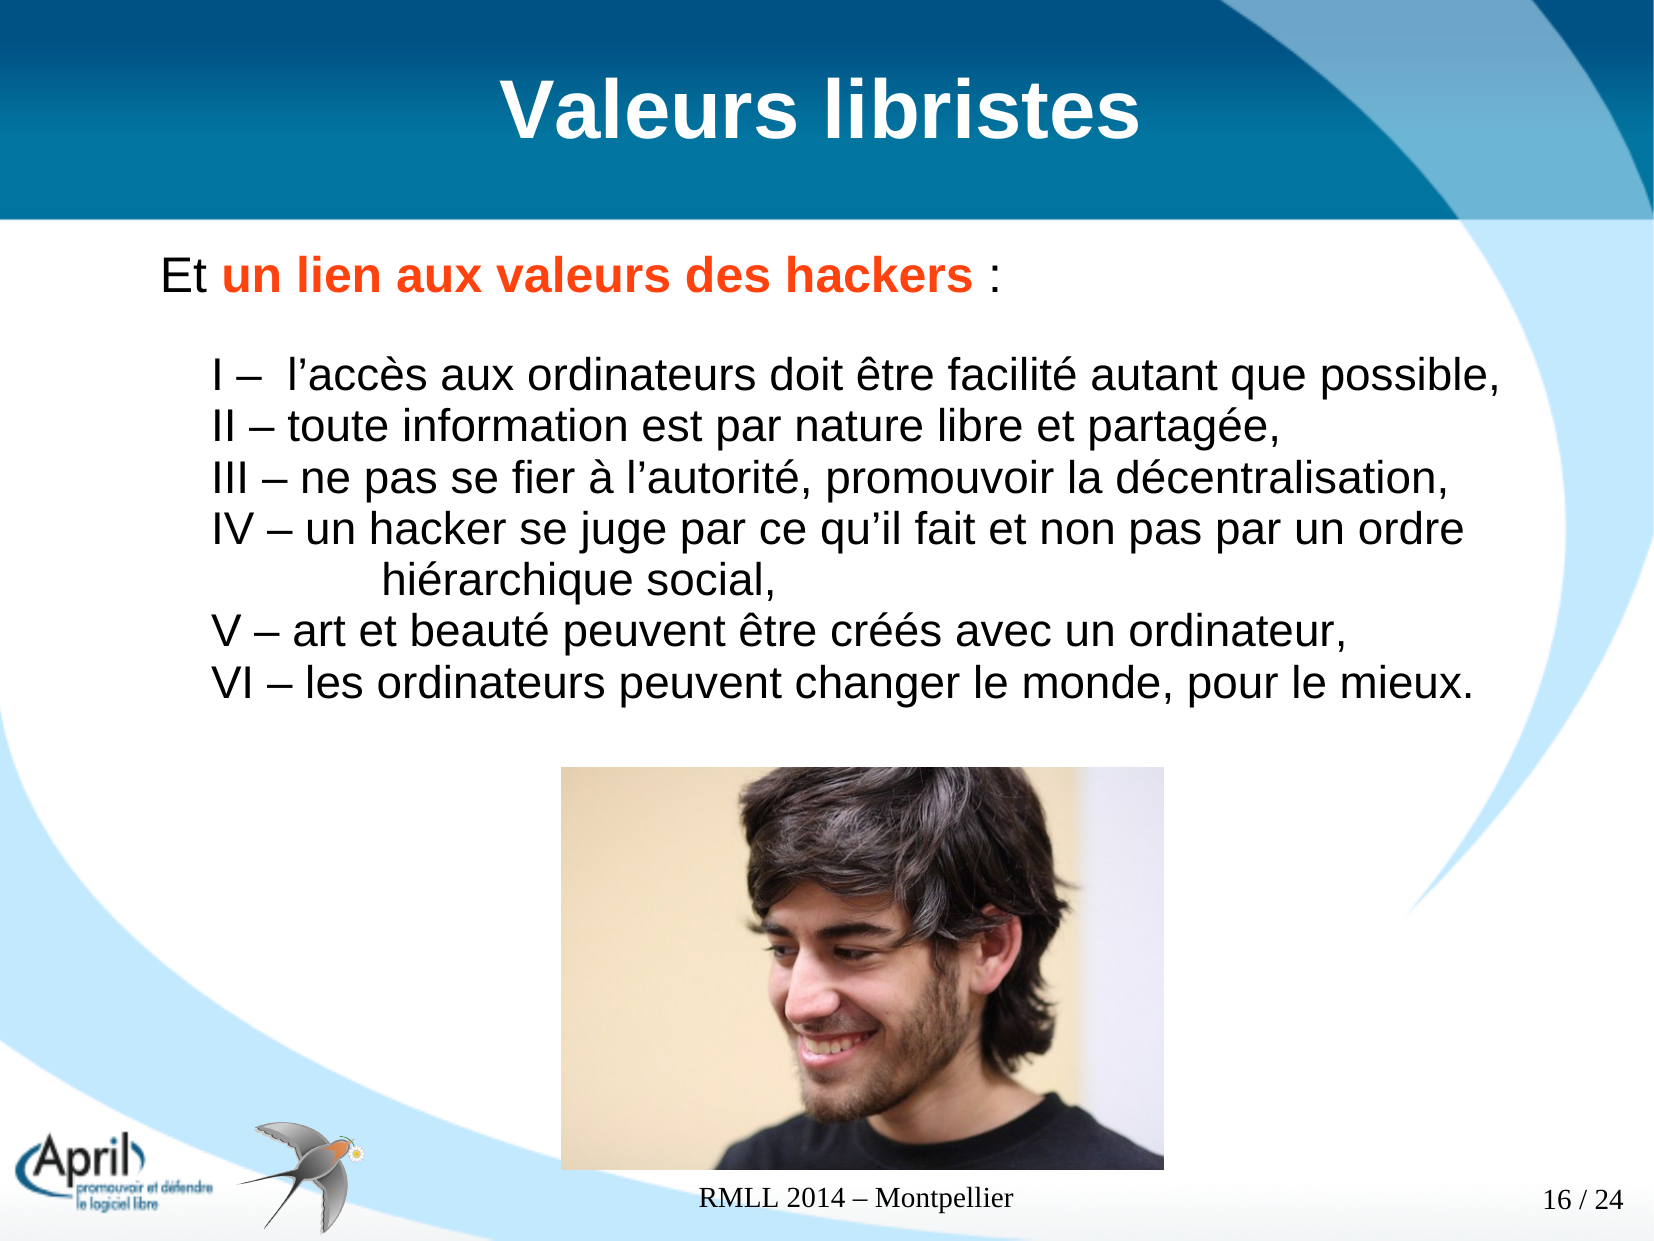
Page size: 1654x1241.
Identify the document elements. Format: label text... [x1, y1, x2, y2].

picture [0, 0, 1654, 1241]
title Valeurs libristes [76, 5, 1565, 213]
text_box Et un lien aux valeurs des hackers : I – l’accès aux ordinateurs doit être facilité autant que possible, II – toute information est par nature libre et partagée, III – ne pas se fier à l’autorité, promouvoir la décentralisation, IV – un hacker se juge par ce qu’il fait et non pas par un ordre hiérarchique social, V – art et beauté peuvent être créés avec un ordinateur, VI – les ordinateurs peuvent changer le monde, pour le mieux. [145, 239, 1536, 827]
